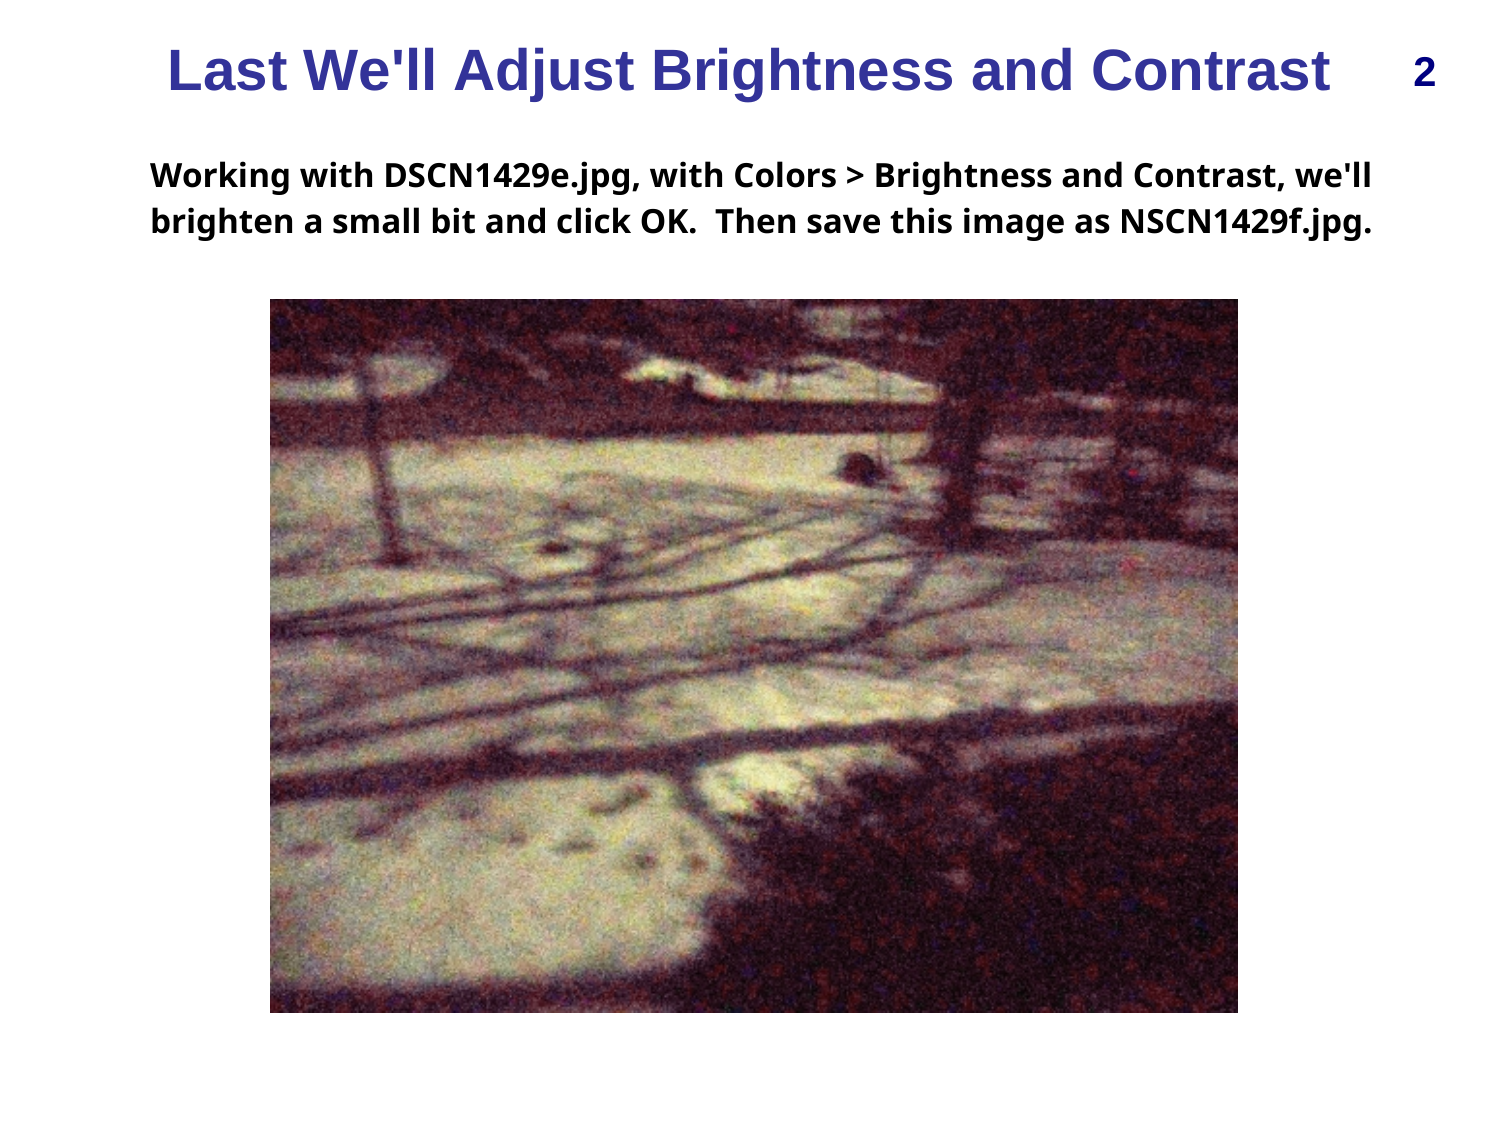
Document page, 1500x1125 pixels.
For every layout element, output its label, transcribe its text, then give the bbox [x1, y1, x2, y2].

title Last We'll Adjust Brightness and Contrast [112, 37, 1387, 103]
text_box 2 [1387, 37, 1463, 103]
list Working with DSCN1429e.jpg, with Colors > Brightness and Contrast, we'll brighten a small bit and click OK. Then save this image as NSCN1429f.jpg. [150, 152, 1388, 263]
picture [270, 299, 1238, 1013]
